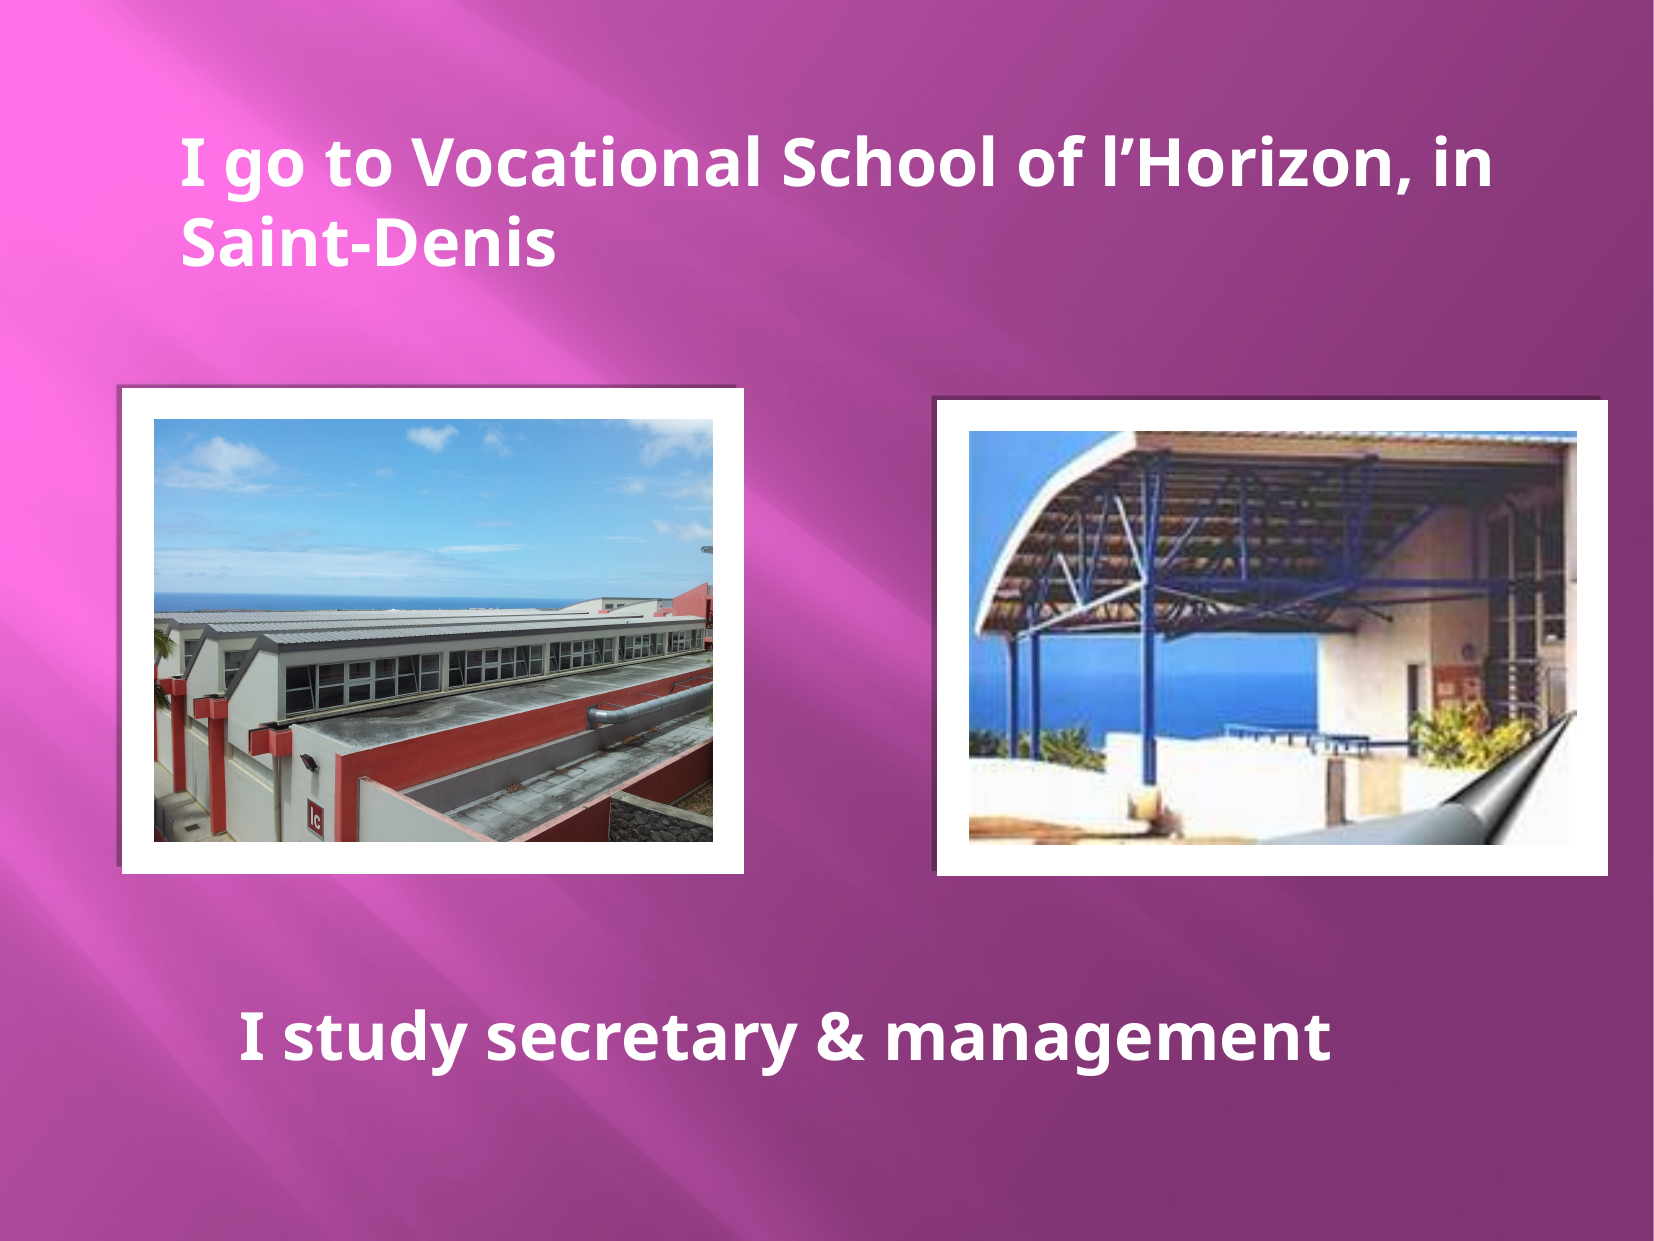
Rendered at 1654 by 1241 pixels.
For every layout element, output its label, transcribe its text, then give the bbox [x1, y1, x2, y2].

picture [968, 431, 1577, 845]
text_box I study secretary & management [224, 986, 1583, 1083]
picture [153, 419, 714, 843]
text_box I go to Vocational School of l’Horizon, in Saint-Denis [165, 112, 1560, 289]
